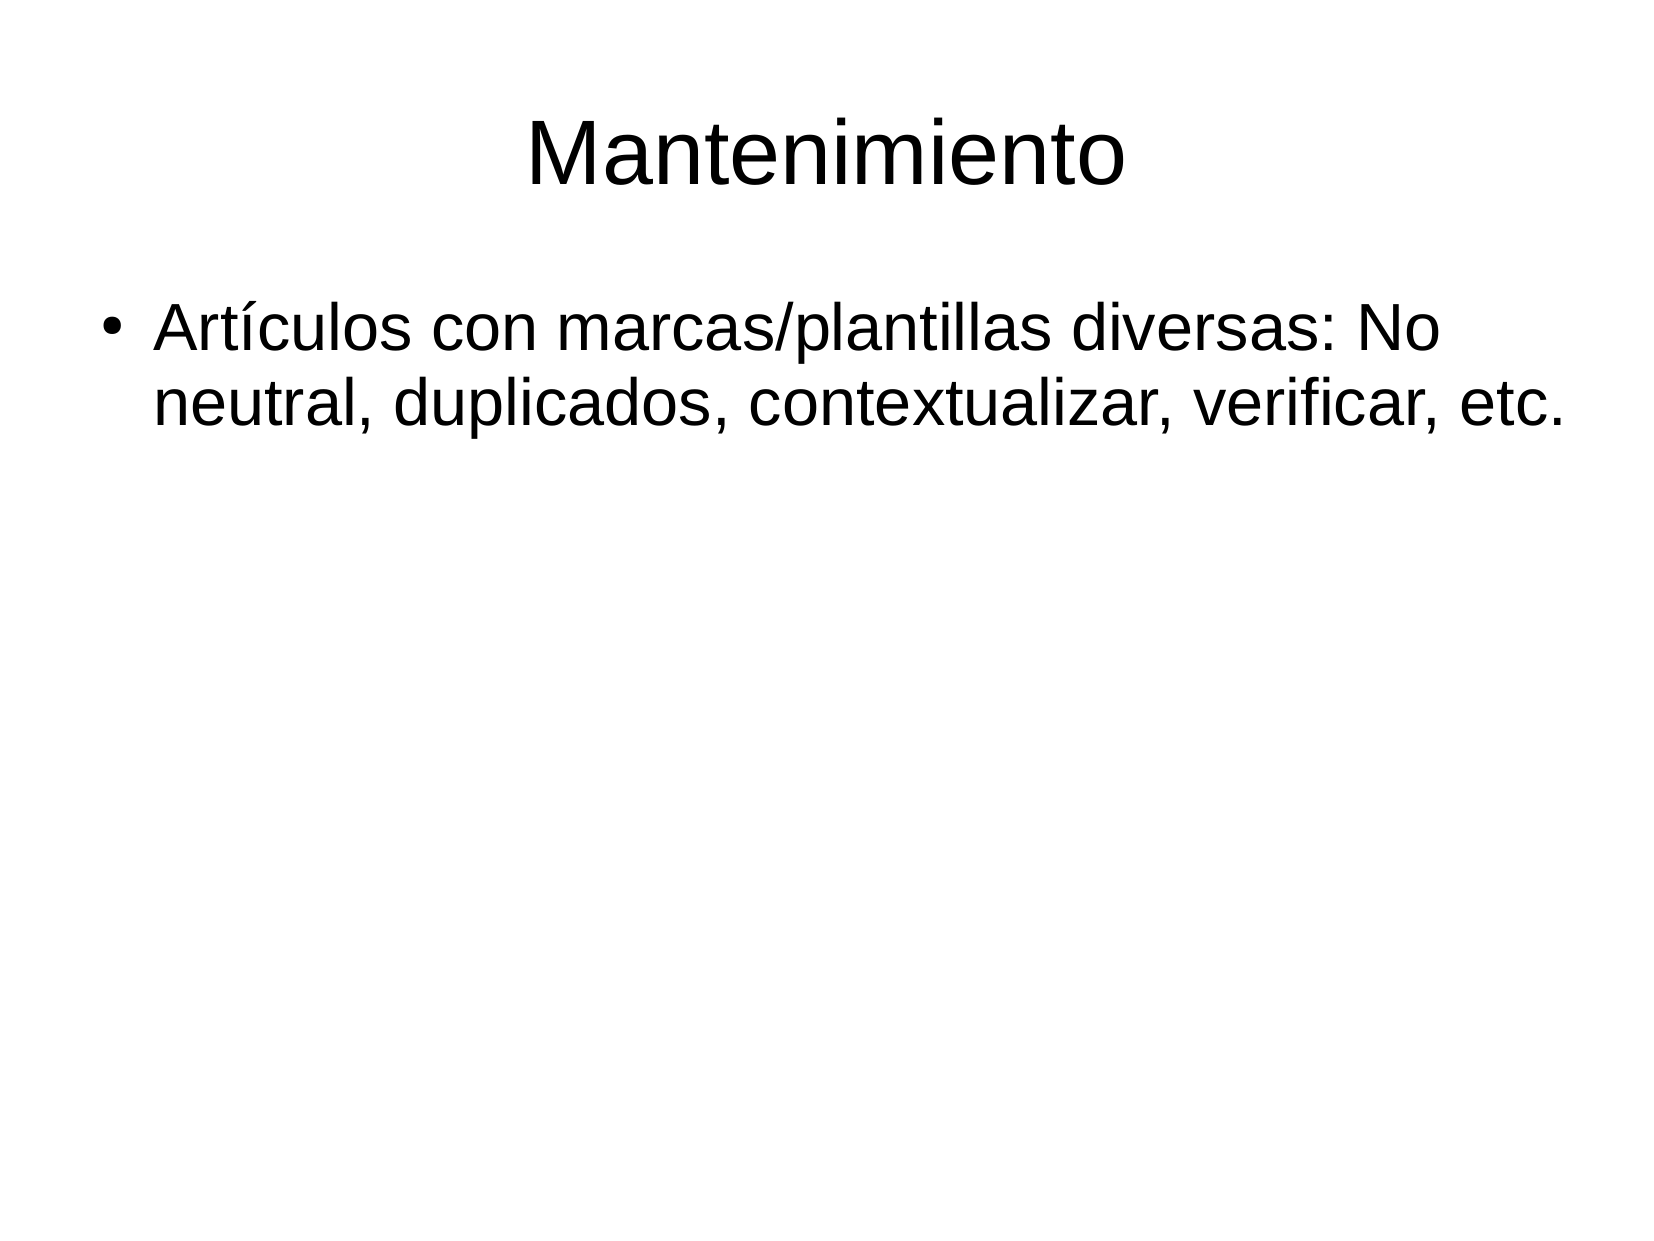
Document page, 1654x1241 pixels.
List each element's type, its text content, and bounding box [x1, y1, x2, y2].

title Mantenimiento [82, 56, 1571, 250]
list Artículos con marcas/plantillas diversas: No neutral, duplicados, contextualizar, verificar, etc. [82, 290, 1571, 1109]
